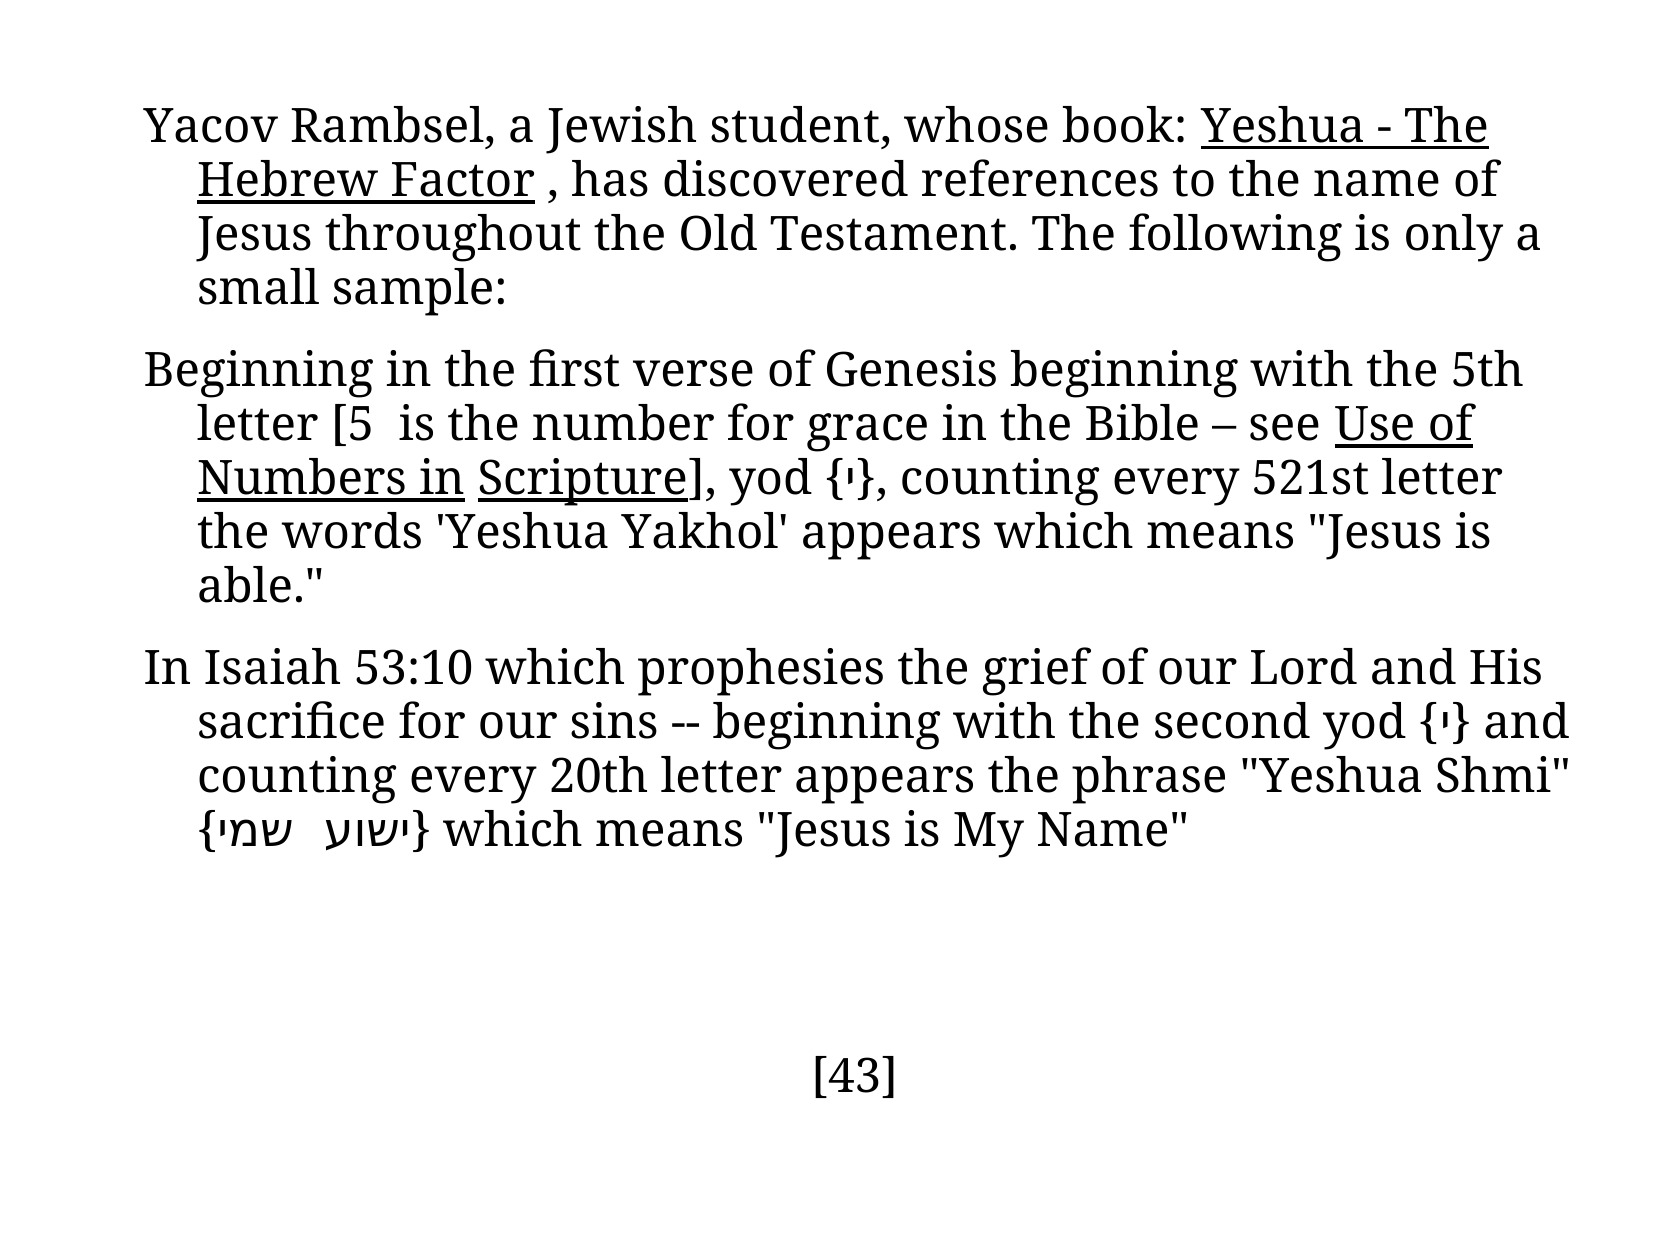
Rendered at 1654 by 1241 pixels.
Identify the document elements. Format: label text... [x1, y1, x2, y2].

list Yacov Rambsel, a Jewish student, whose book: Yeshua - The Hebrew Factor , has discovered references to the name of Jesus throughout the Old Testament. The following is only a small sample: Beginning in the first verse of Genesis beginning with the 5th letter [5 is the number for grace in the Bible – see Use of Numbers in Scripture], yod {י}, counting every 521st letter the words 'Yeshua Yakhol' appears which means "Jesus is able." In Isaiah 53:10 which prophesies the grief of our Lord and His sacrifice for our sins -- beginning with the second yod {י} and counting every 20th letter appears the phrase "Yeshua Shmi" {ישוע שמי} which means "Jesus is My Name" [43] [90, 96, 1579, 1105]
